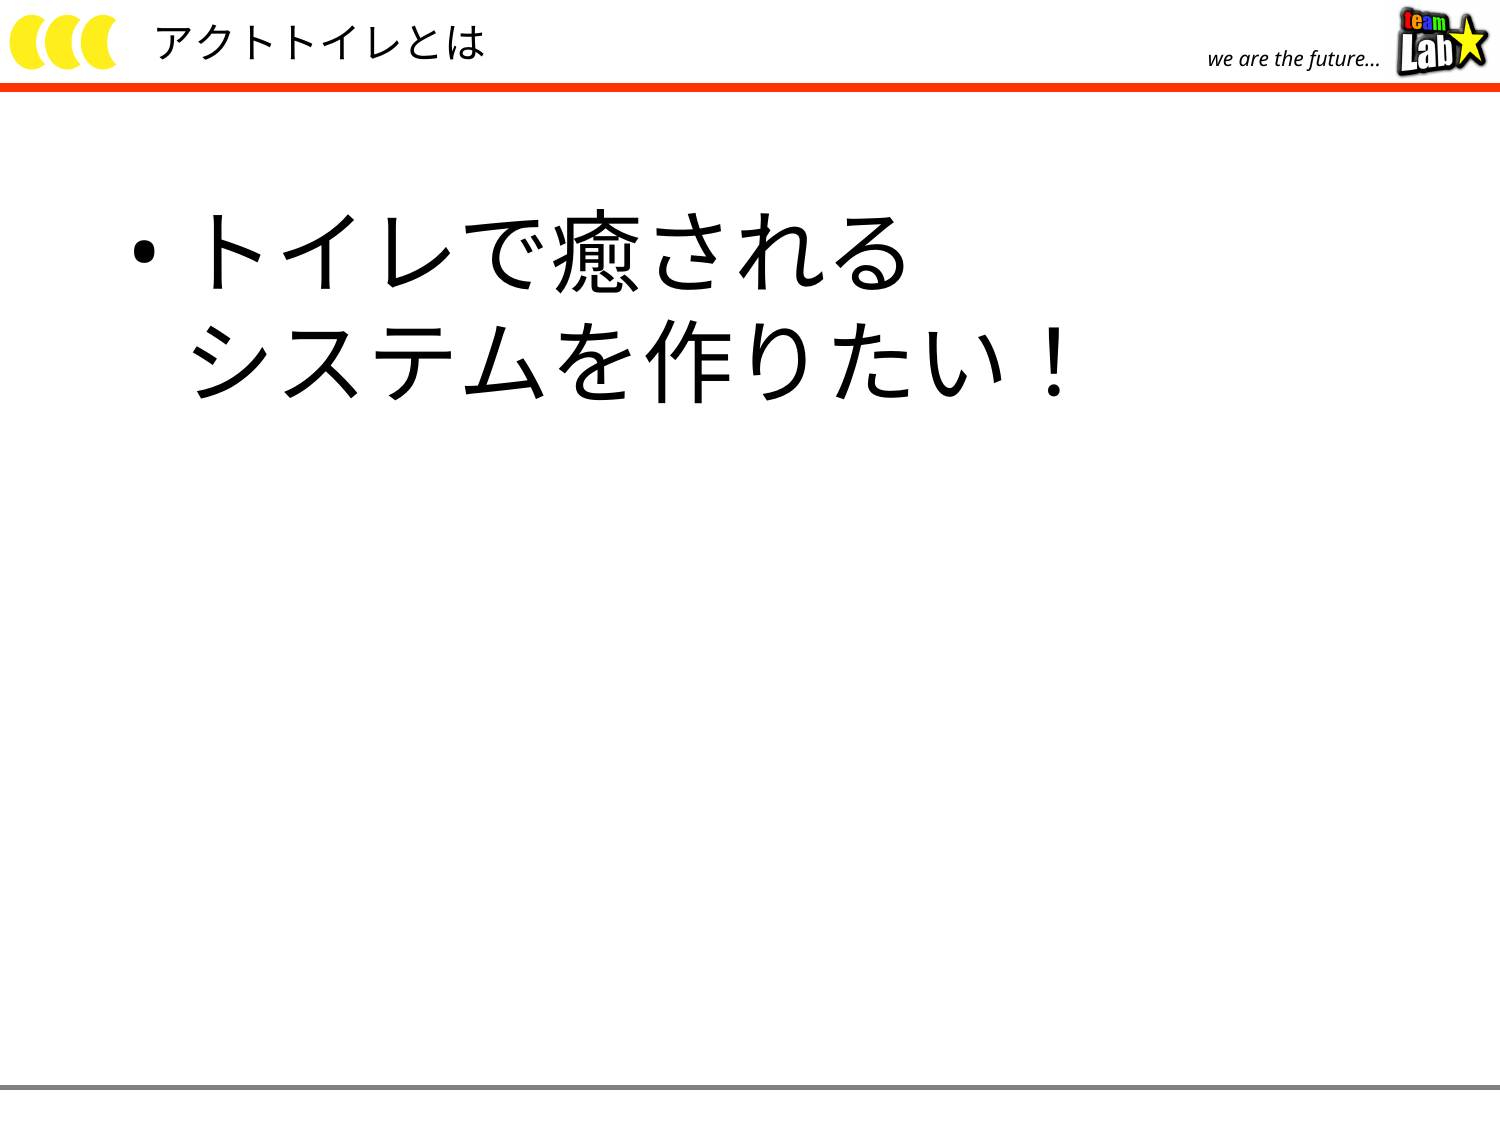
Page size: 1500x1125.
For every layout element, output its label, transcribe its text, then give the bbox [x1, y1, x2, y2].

picture [1386, 0, 1499, 83]
list トイレで癒される システムを作りたい！ [112, 187, 1388, 1001]
title アクトトイレとは [137, 9, 925, 75]
